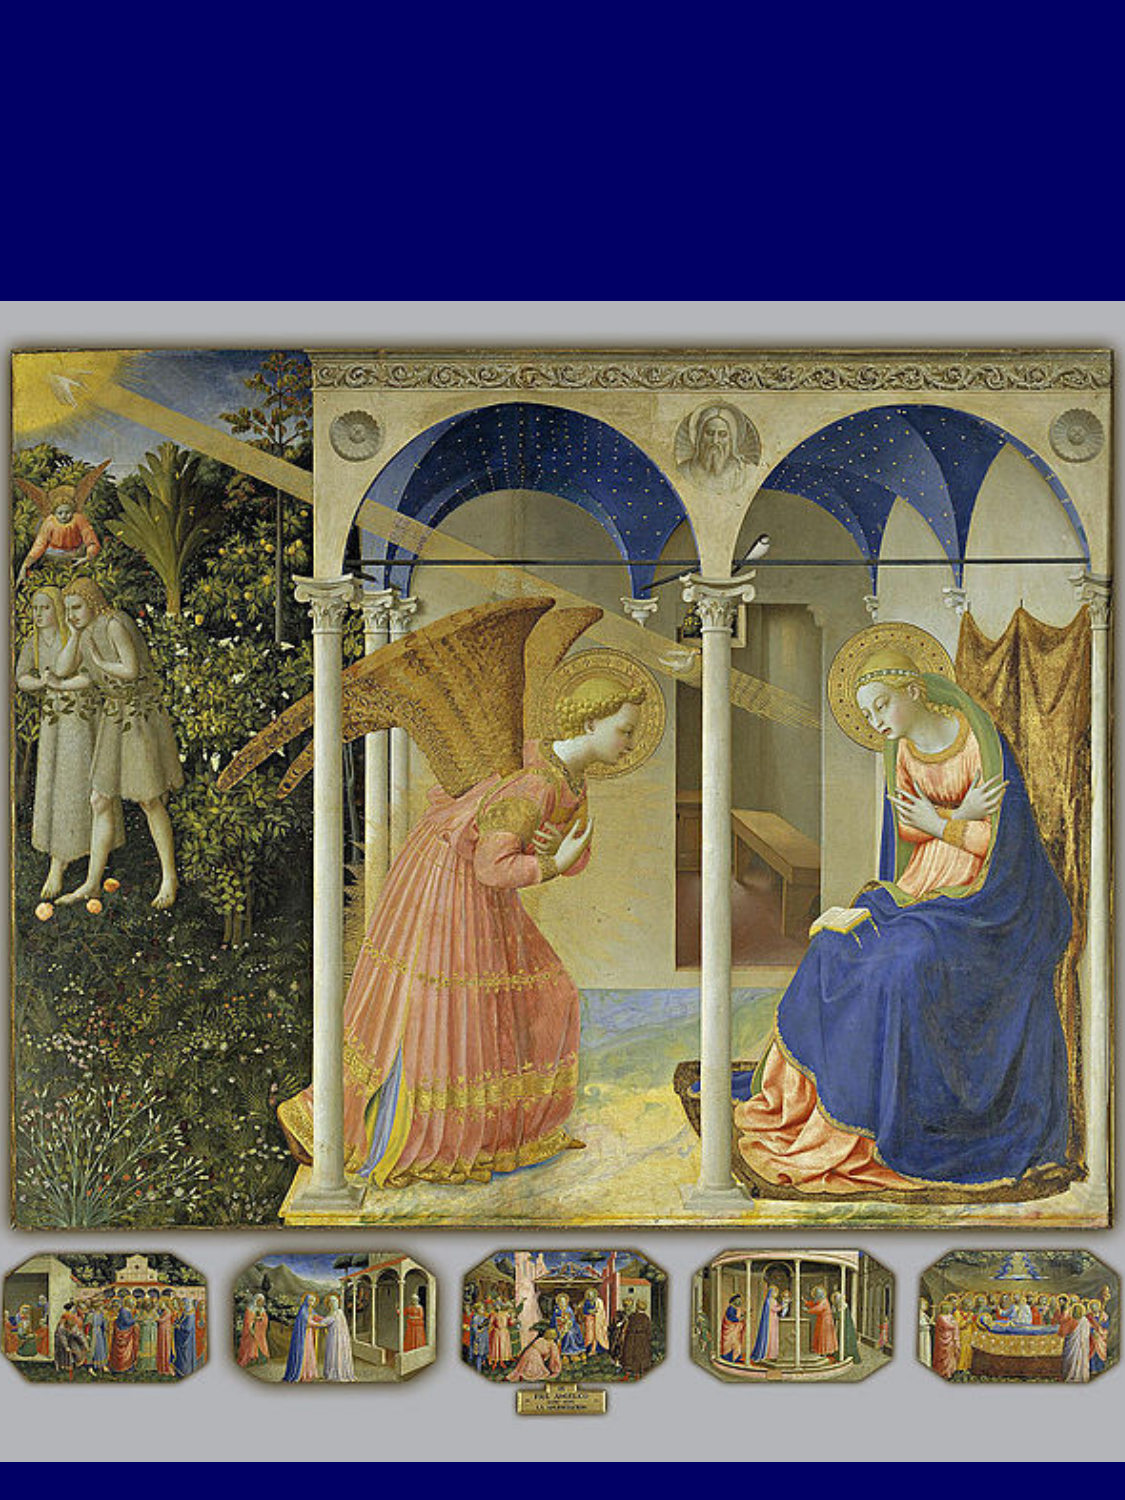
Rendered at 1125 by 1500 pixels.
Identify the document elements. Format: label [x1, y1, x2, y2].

picture [0, 301, 1125, 1462]
